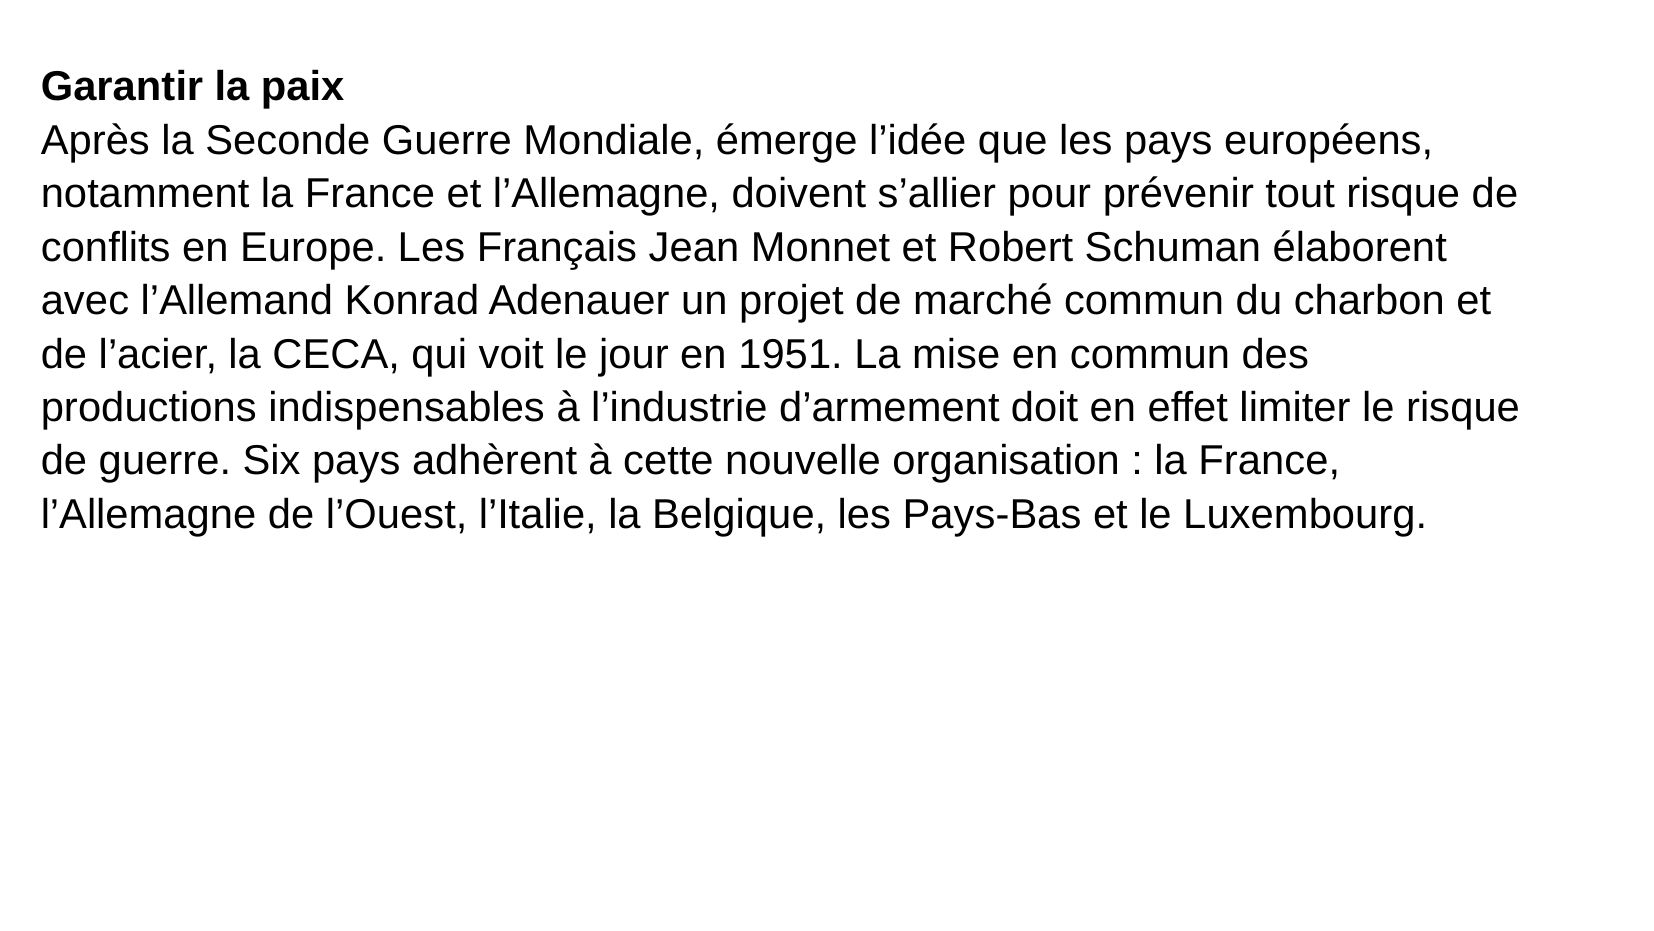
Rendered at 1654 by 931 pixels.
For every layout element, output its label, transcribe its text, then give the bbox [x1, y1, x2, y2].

subtitle Garantir la paix Après la Seconde Guerre Mondiale, émerge l’idée que les pays européens, notamment la France et l’Allemagne, doivent s’allier pour prévenir tout risque de conflits en Europe. Les Français Jean Monnet et Robert Schuman élaborent avec l’Allemand Konrad Adenauer un projet de marché commun du charbon et de l’acier, la CECA, qui voit le jour en 1951. La mise en commun des productions indispensables à l’industrie d’armement doit en effet limiter le risque de guerre. Six pays adhèrent à cette nouvelle organisation : la France, l’Allemagne de l’Ouest, l’Italie, la Belgique, les Pays-Bas et le Luxembourg. [40, 56, 1530, 596]
